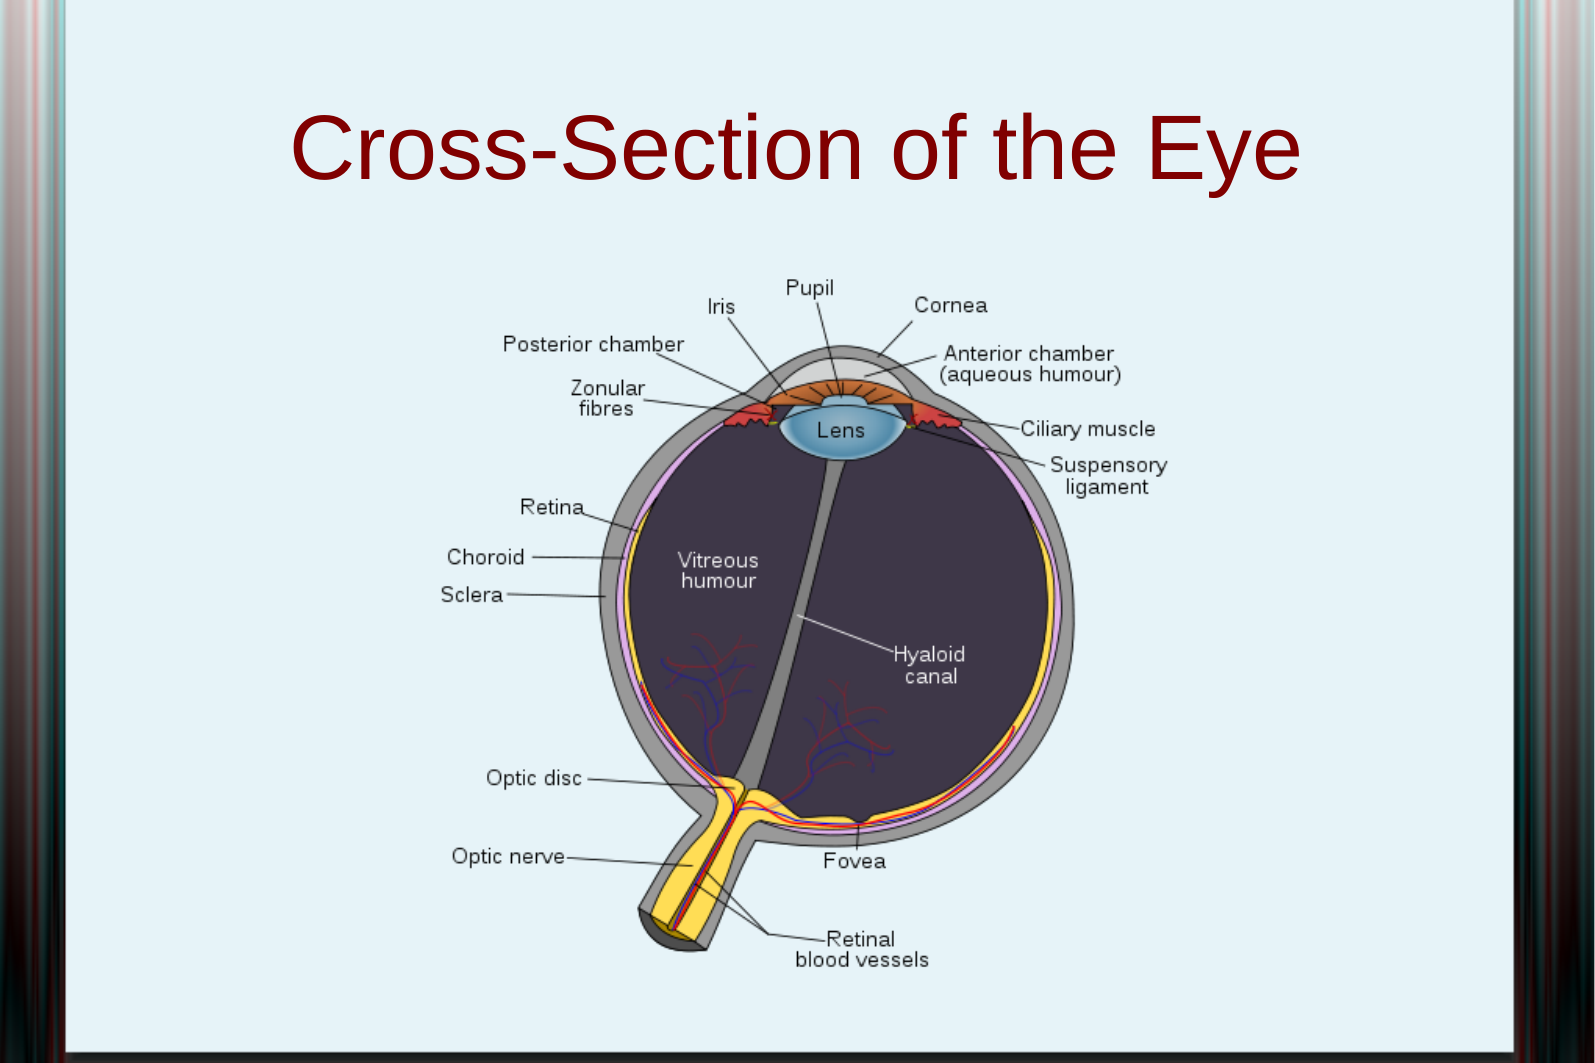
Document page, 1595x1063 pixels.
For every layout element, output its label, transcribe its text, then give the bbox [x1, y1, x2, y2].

title Cross-Section of the Eye [113, 75, 1481, 220]
picture [0, 0, 1595, 1063]
